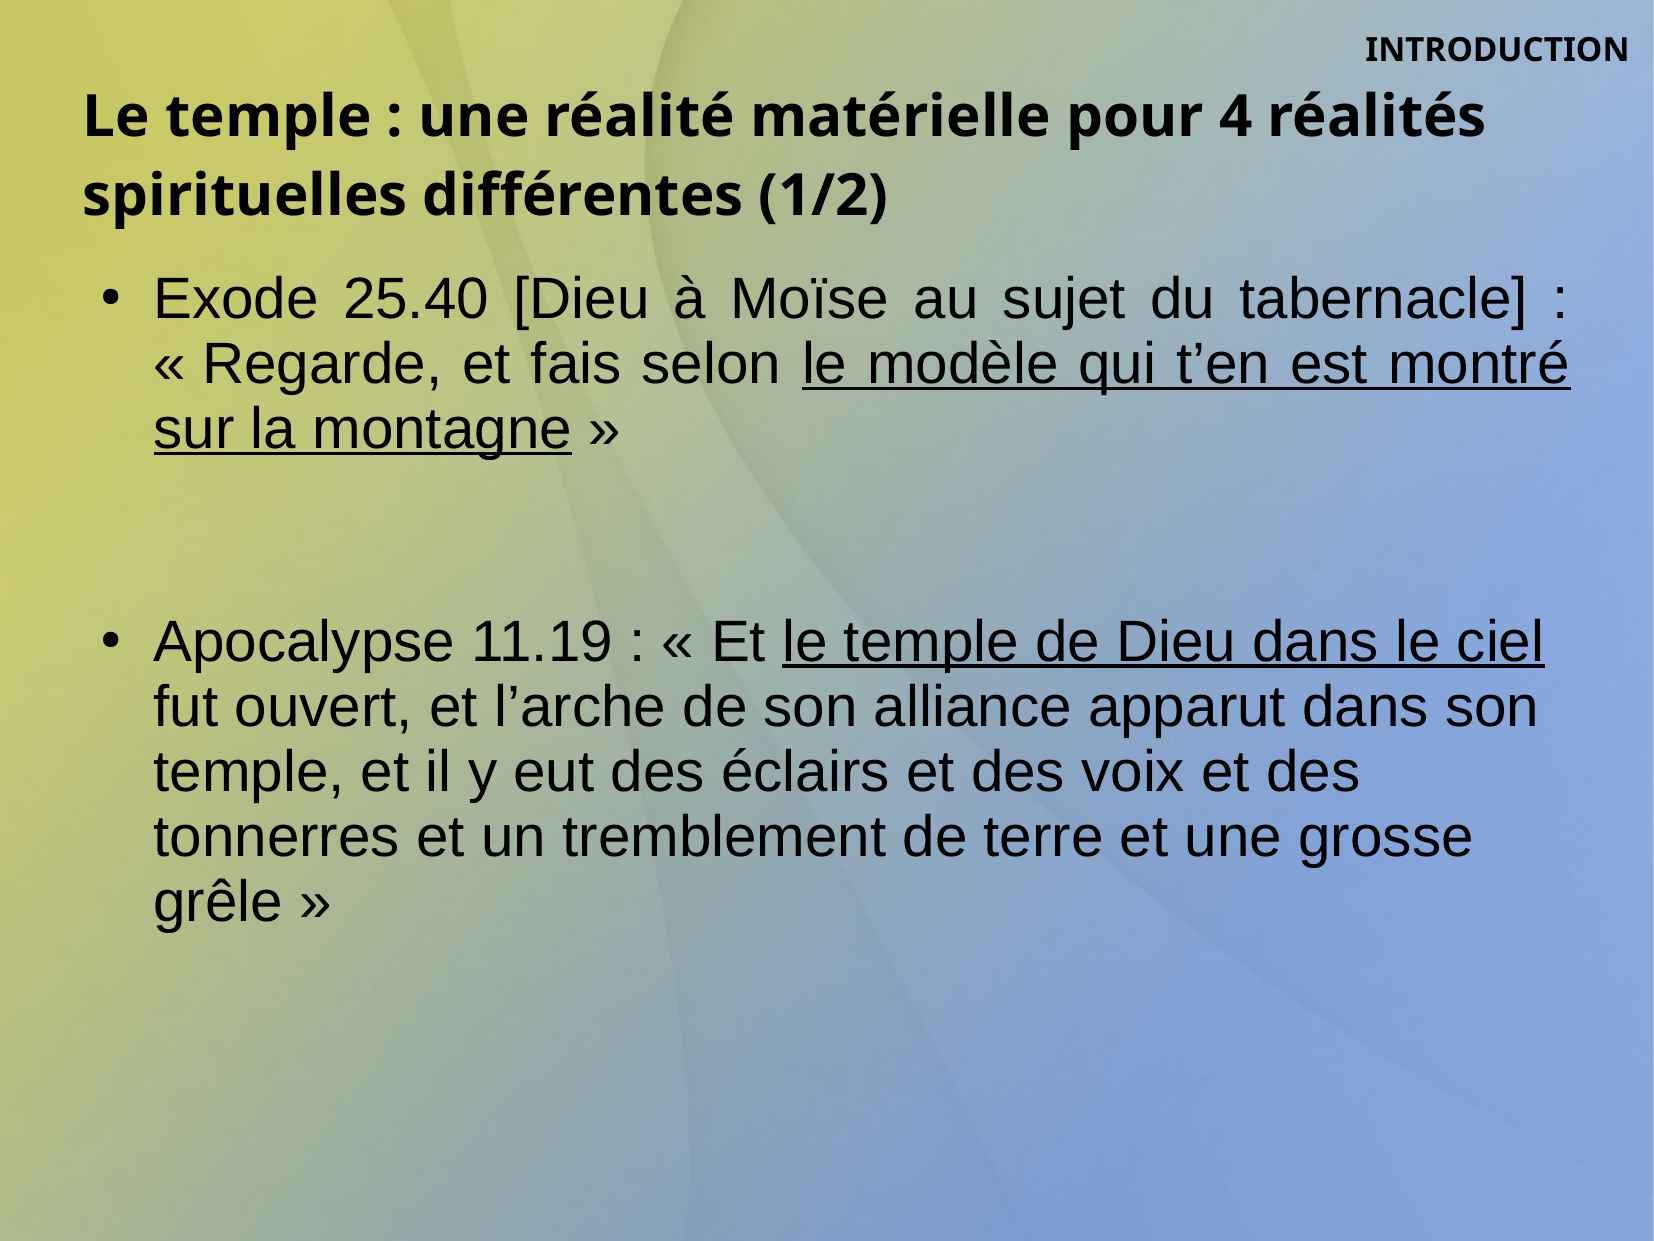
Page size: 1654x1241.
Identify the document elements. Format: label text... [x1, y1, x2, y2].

title INTRODUCTION [885, 14, 1630, 83]
title Le temple : une réalité matérielle pour 4 réalités spirituelles différentes (1/2) [82, 49, 1571, 257]
picture [0, 0, 1654, 1241]
list Exode 25.40 [Dieu à Moïse au sujet du tabernacle] : « Regarde, et fais selon le modèle qui t’en est montré sur la montagne » Apocalypse 11.19 : « Et le temple de Dieu dans le ciel fut ouvert, et l’arche de son alliance apparut dans son temple, et il y eut des éclairs et des voix et des tonnerres et un tremblement de terre et une grosse grêle » [82, 265, 1571, 1189]
